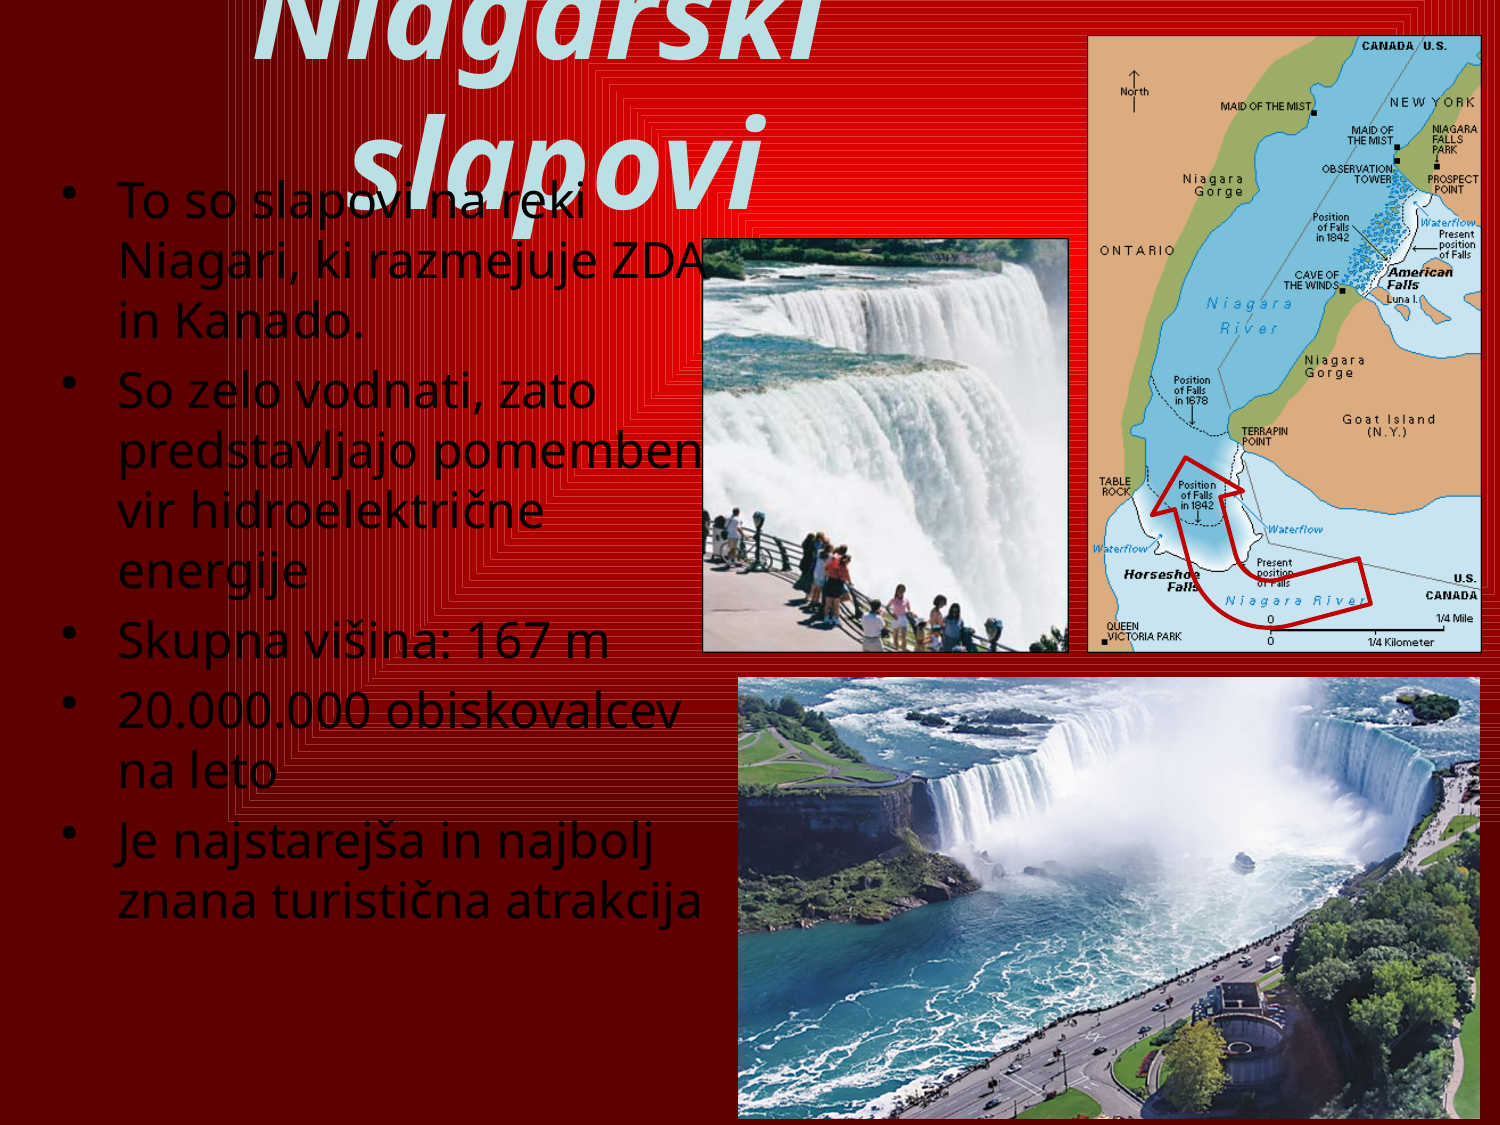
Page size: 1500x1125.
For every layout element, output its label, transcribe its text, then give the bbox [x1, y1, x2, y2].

picture [738, 677, 1480, 1119]
picture [727, 238, 1069, 653]
picture [1087, 35, 1482, 653]
title Niagarski slapovi [147, 0, 963, 173]
list To so slapovi na reki Niagari, ki razmejuje ZDA in Kanado. So zelo vodnati, zato predstavljajo pomemben vir hidroelektrične energije Skupna višina: 167 m 20.000.000 obiskovalcev na leto Je najstarejša in najbolj znana turistična atrakcija [45, 160, 727, 1083]
